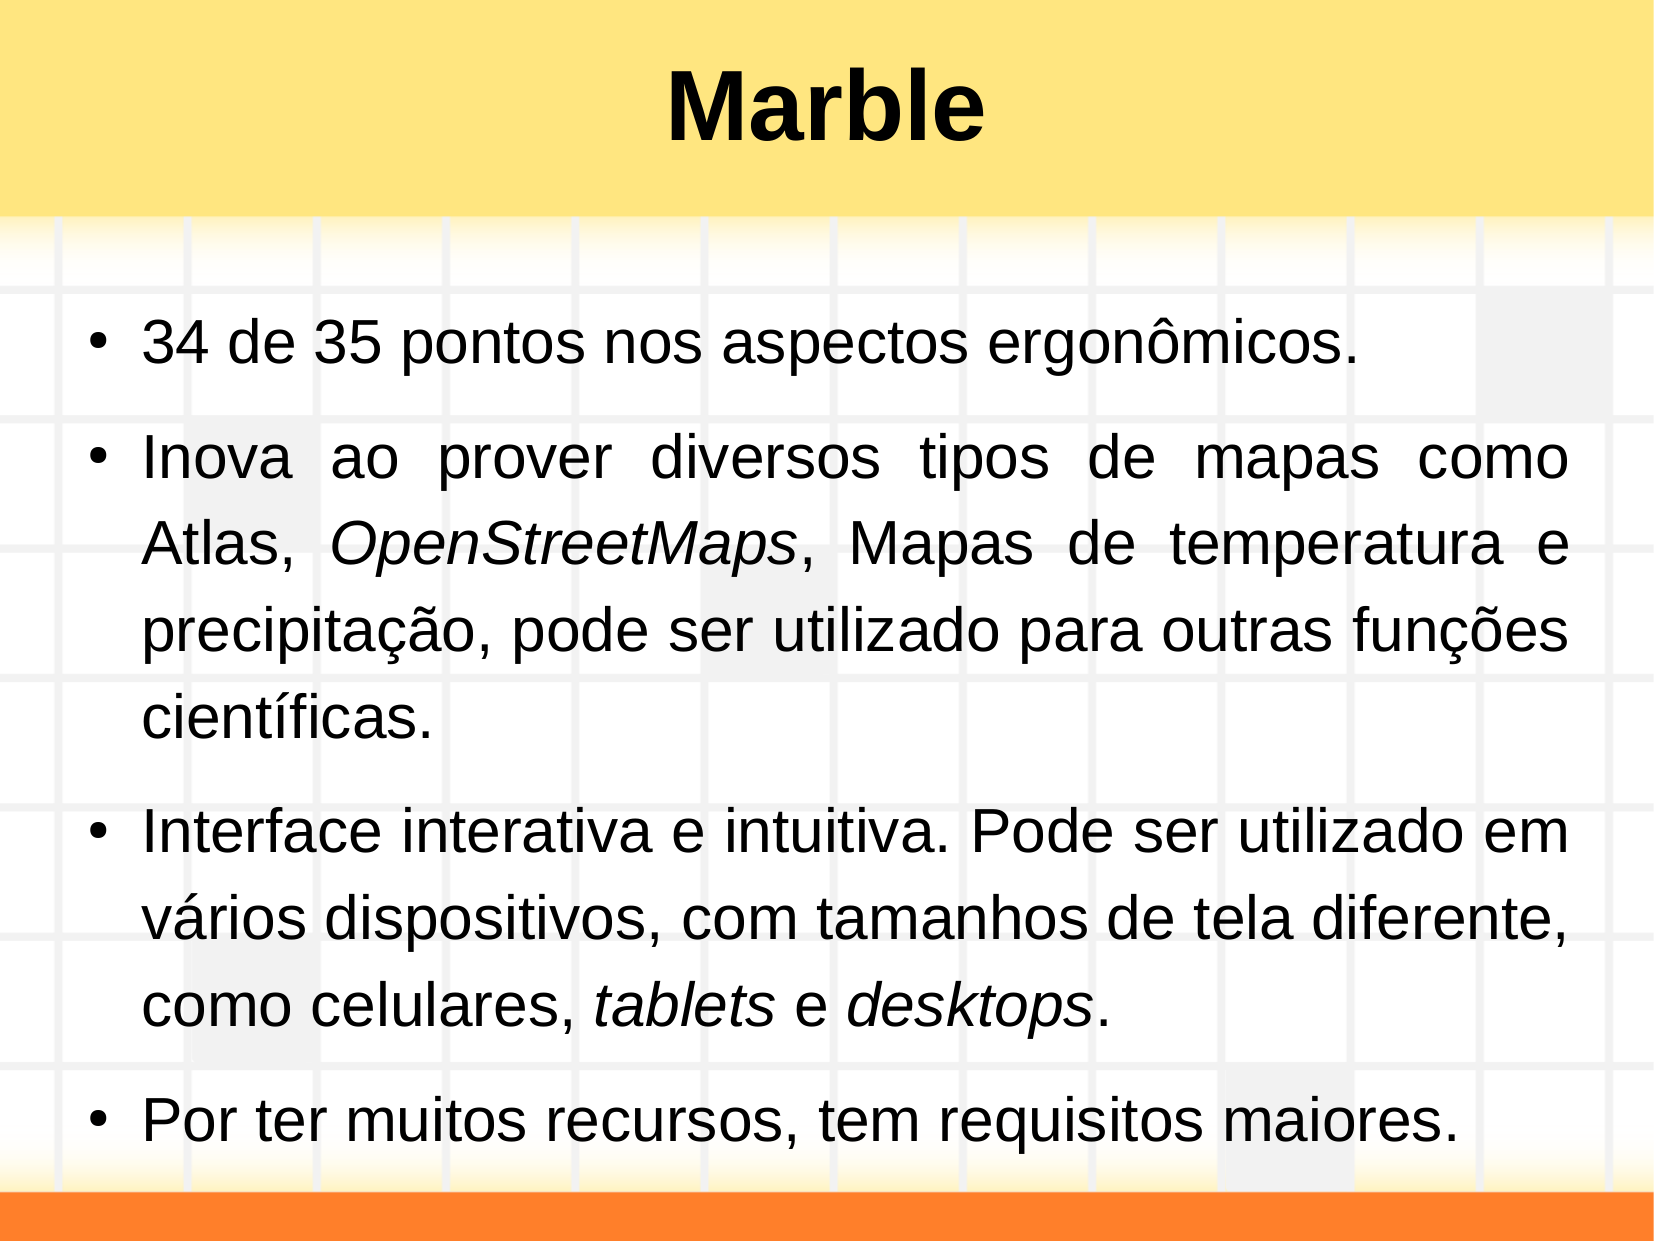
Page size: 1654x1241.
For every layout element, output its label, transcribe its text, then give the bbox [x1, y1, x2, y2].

list 34 de 35 pontos nos aspectos ergonômicos. Inova ao prover diversos tipos de mapas como Atlas, OpenStreetMaps, Mapas de temperatura e precipitação, pode ser utilizado para outras funções científicas. Interface interativa e intuitiva. Pode ser utilizado em vários dispositivos, com tamanhos de tela diferente, como celulares, tablets e desktops. Por ter muitos recursos, tem requisitos maiores. [82, 290, 1571, 1170]
picture [0, 0, 1654, 1241]
title Marble [82, 49, 1571, 257]
